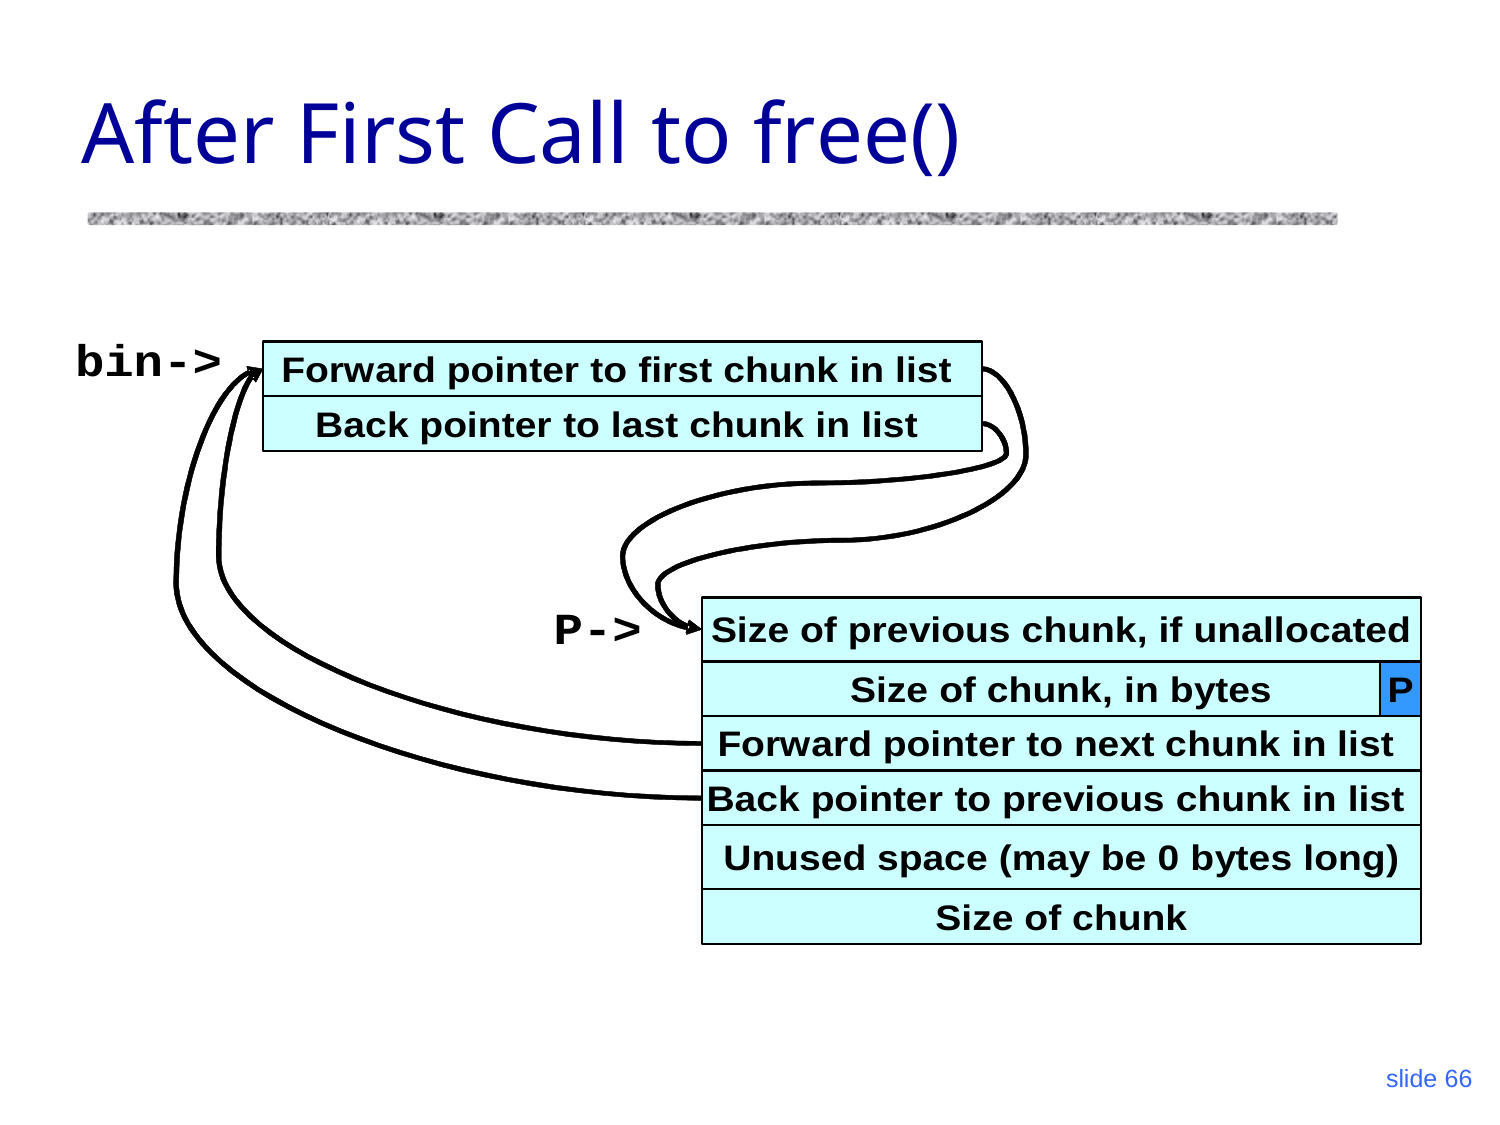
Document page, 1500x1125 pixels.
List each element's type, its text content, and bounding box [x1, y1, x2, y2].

picture [75, 340, 1426, 948]
text_box slide <number> [1174, 1025, 1488, 1101]
title After First Call to free() [66, 37, 1342, 188]
picture [87, 212, 1338, 226]
